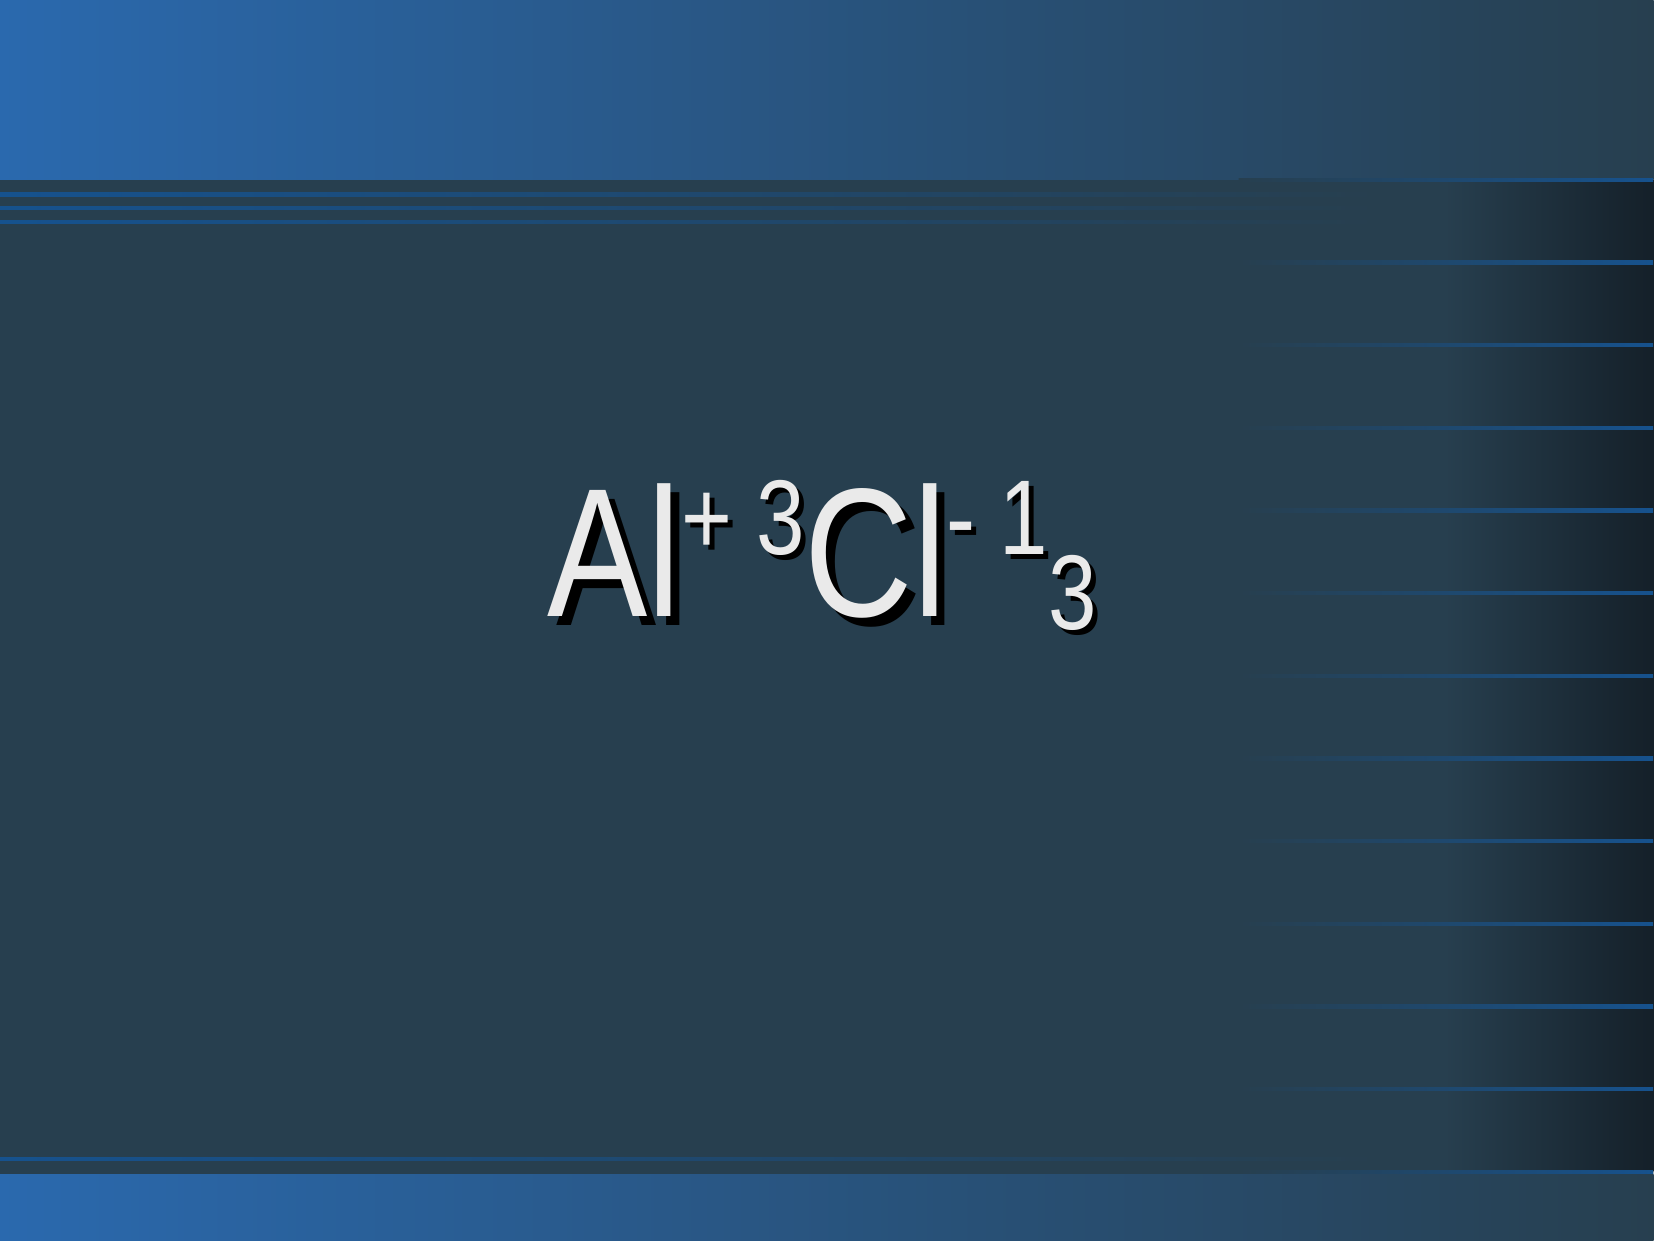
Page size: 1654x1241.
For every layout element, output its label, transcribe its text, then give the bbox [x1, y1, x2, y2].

subtitle Al+ 3Cl- 13 [91, 34, 1553, 1060]
